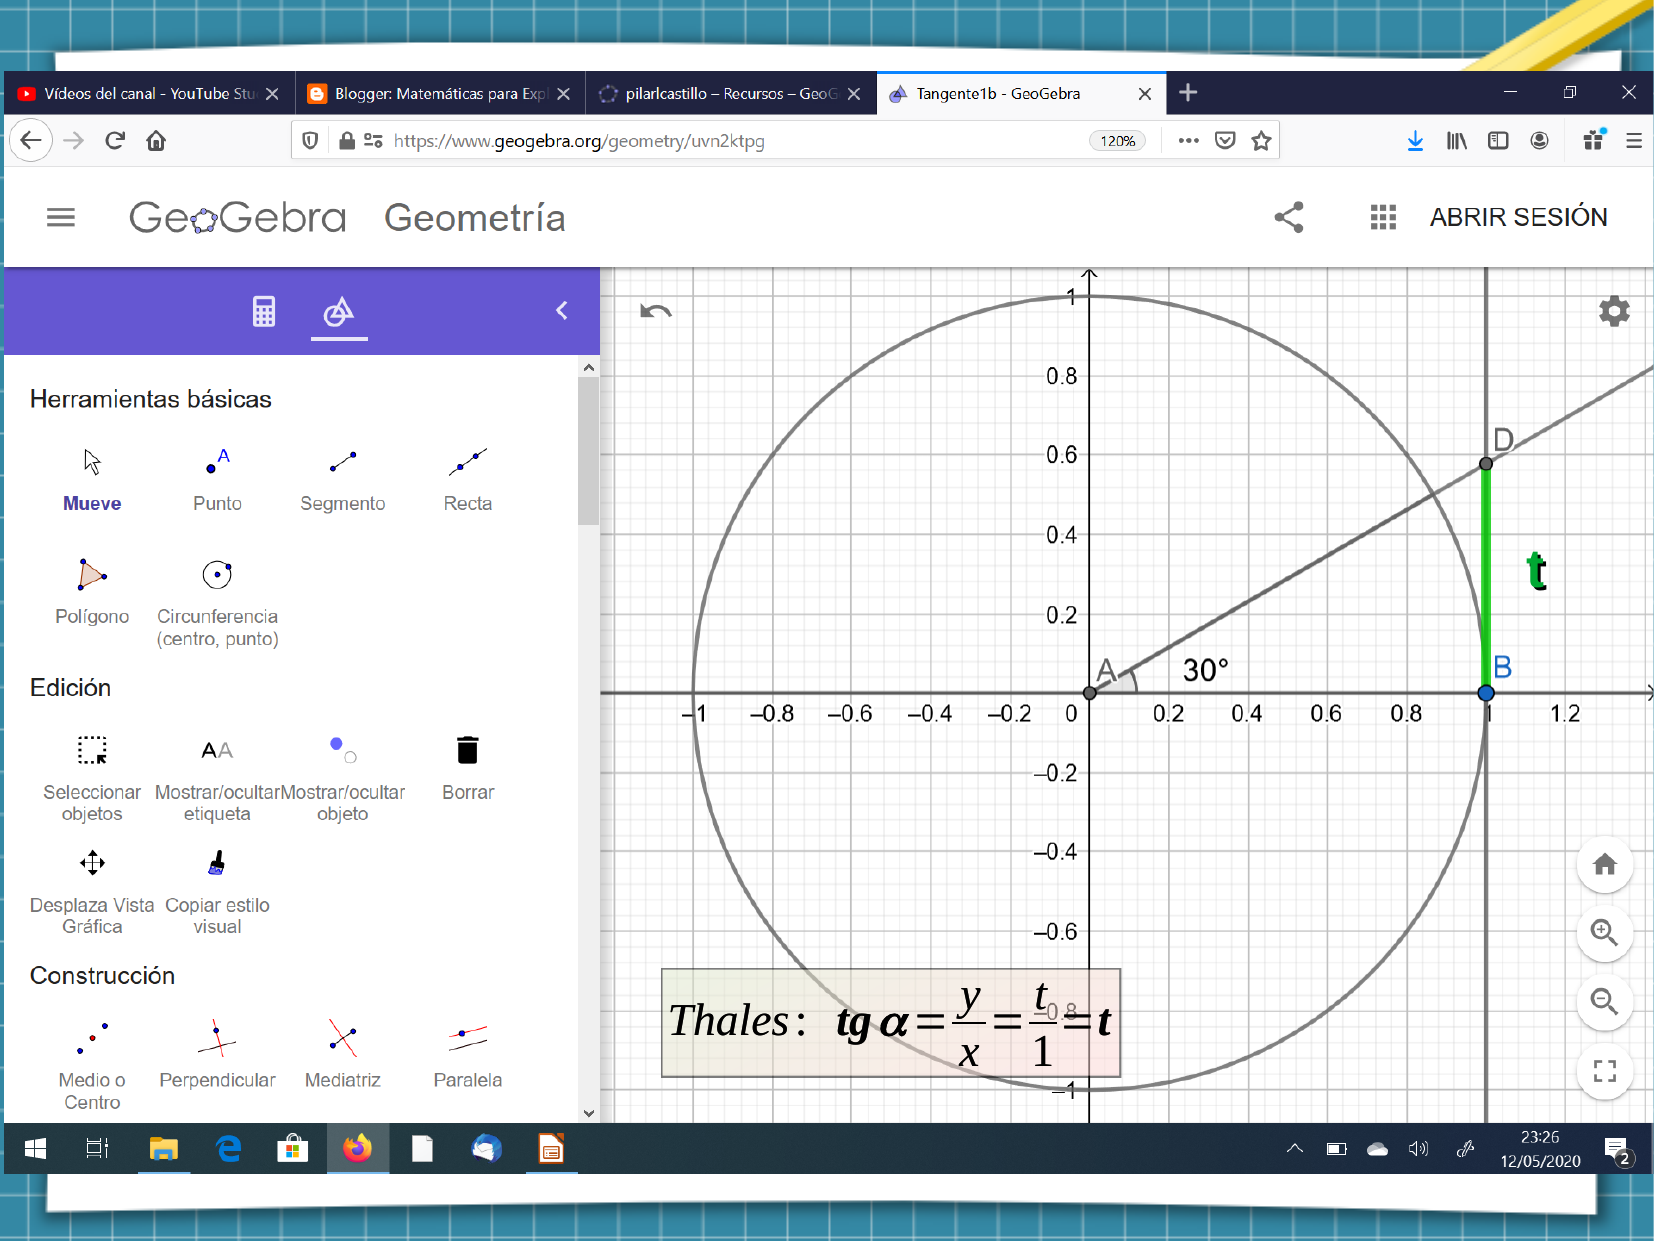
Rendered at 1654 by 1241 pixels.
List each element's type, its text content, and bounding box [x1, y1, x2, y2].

text_box t [1511, 531, 1654, 668]
chart [661, 968, 1121, 1077]
picture [0, 0, 1654, 1241]
